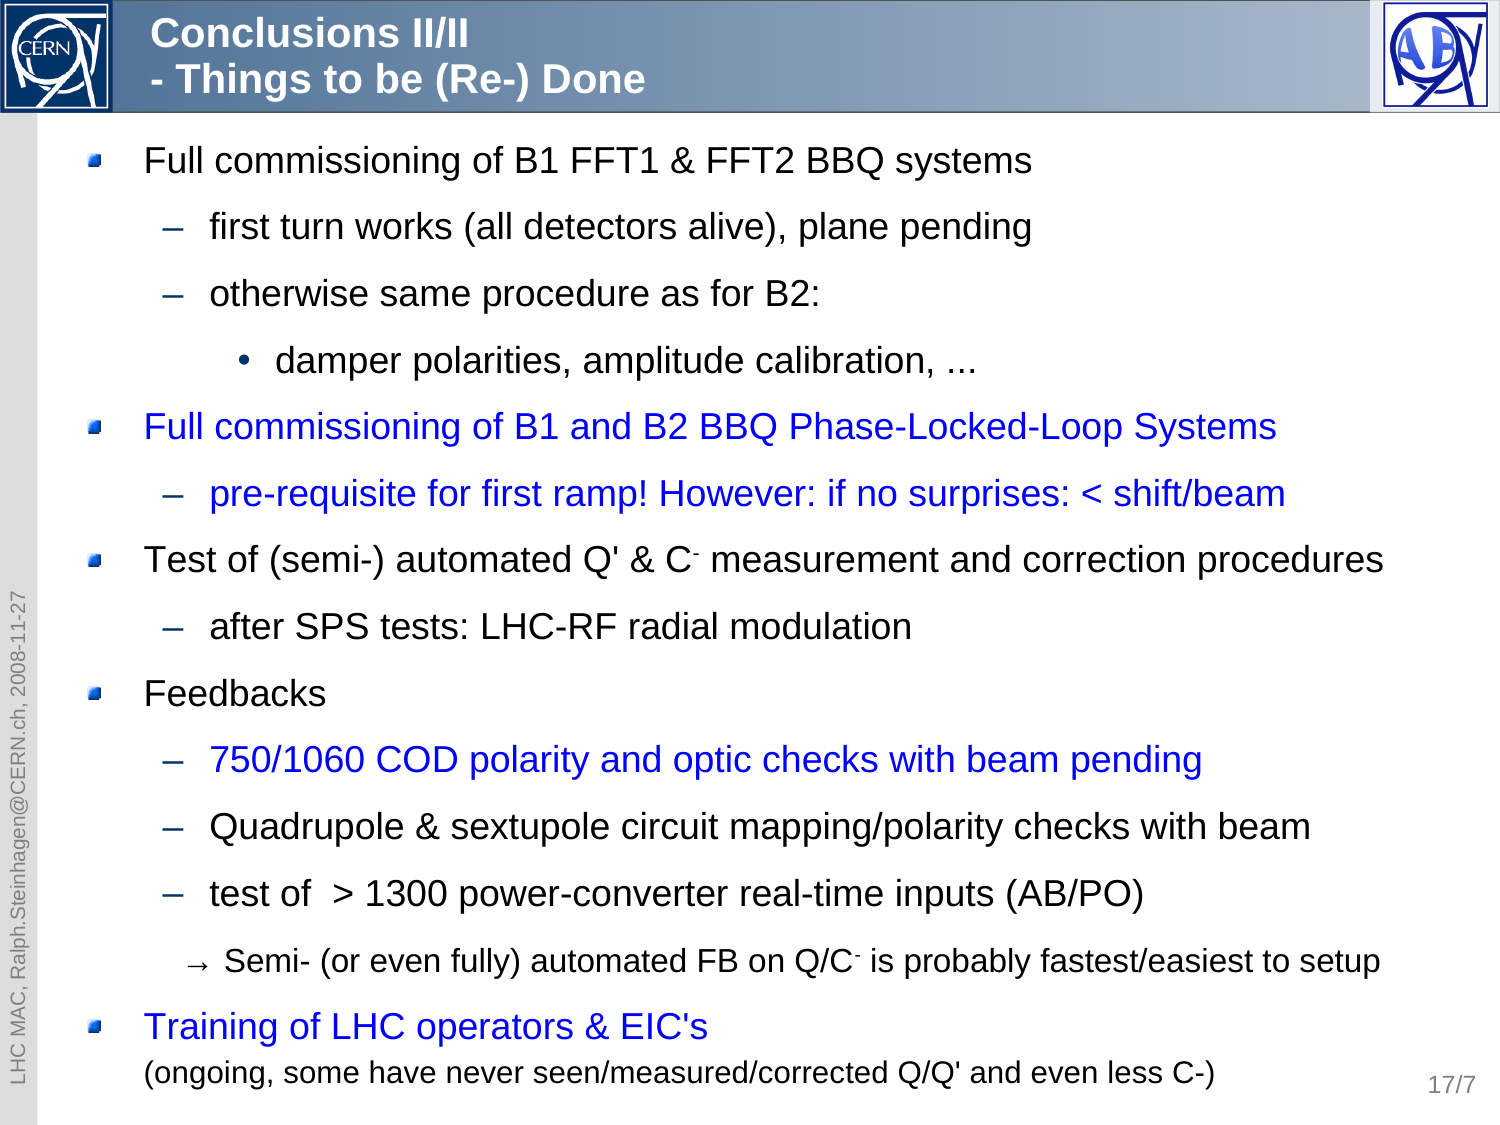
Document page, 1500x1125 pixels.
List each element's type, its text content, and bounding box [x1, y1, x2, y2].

list Full commissioning of B1 FFT1 & FFT2 BBQ systems first turn works (all detectors alive), plane pending otherwise same procedure as for B2: damper polarities, amplitude calibration, ... Full commissioning of B1 and B2 BBQ Phase-Locked-Loop Systems pre-requisite for first ramp! However: if no surprises: < shift/beam Test of (semi-) automated Q' & C- measurement and correction procedures after SPS tests: LHC-RF radial modulation Feedbacks 750/1060 COD polarity and optic checks with beam pending Quadrupole & sextupole circuit mapping/polarity checks with beam test of > 1300 power-converter real-time inputs (AB/PO) → Semi- (or even fully) automated FB on Q/C- is probably fastest/easiest to setup Training of LHC operators & EIC's (ongoing, some have never seen/measured/corrected Q/Q' and even less C-) [87, 137, 1438, 1091]
title Conclusions II/II - Things to be (Re-) Done [150, 0, 1201, 113]
picture [1382, 1, 1489, 108]
picture [0, 0, 113, 113]
